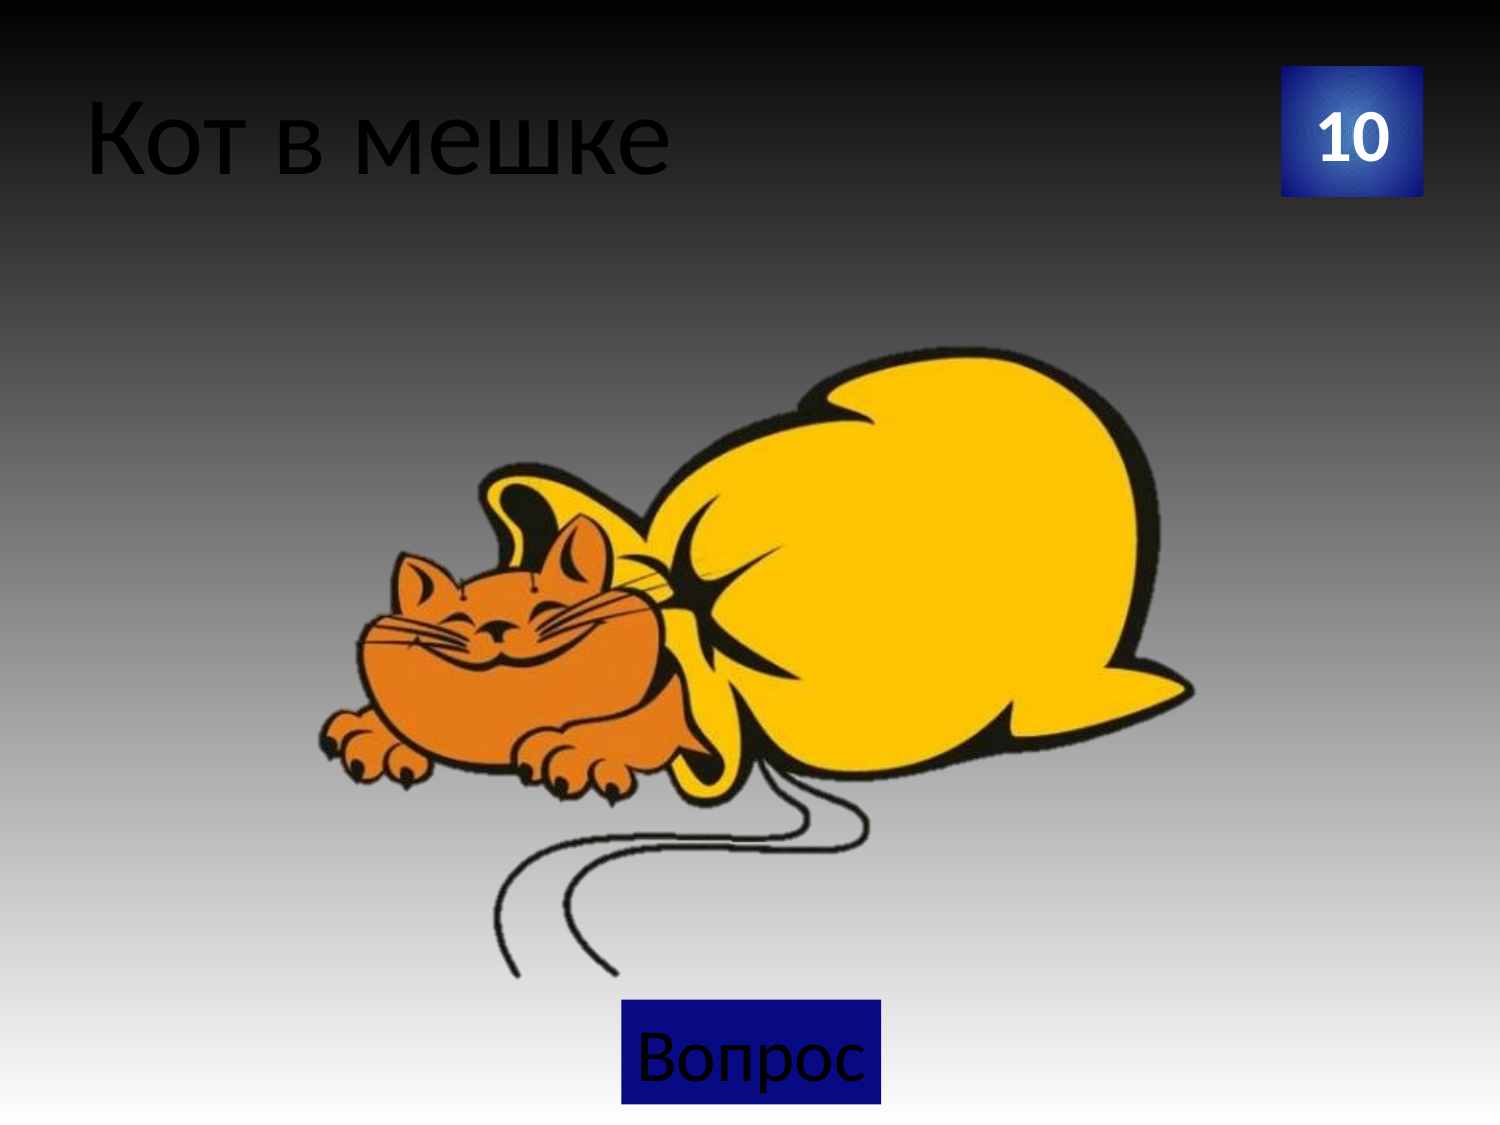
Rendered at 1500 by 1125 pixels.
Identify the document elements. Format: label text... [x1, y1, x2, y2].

text_box 10 [1281, 66, 1424, 197]
picture [303, 338, 1211, 984]
